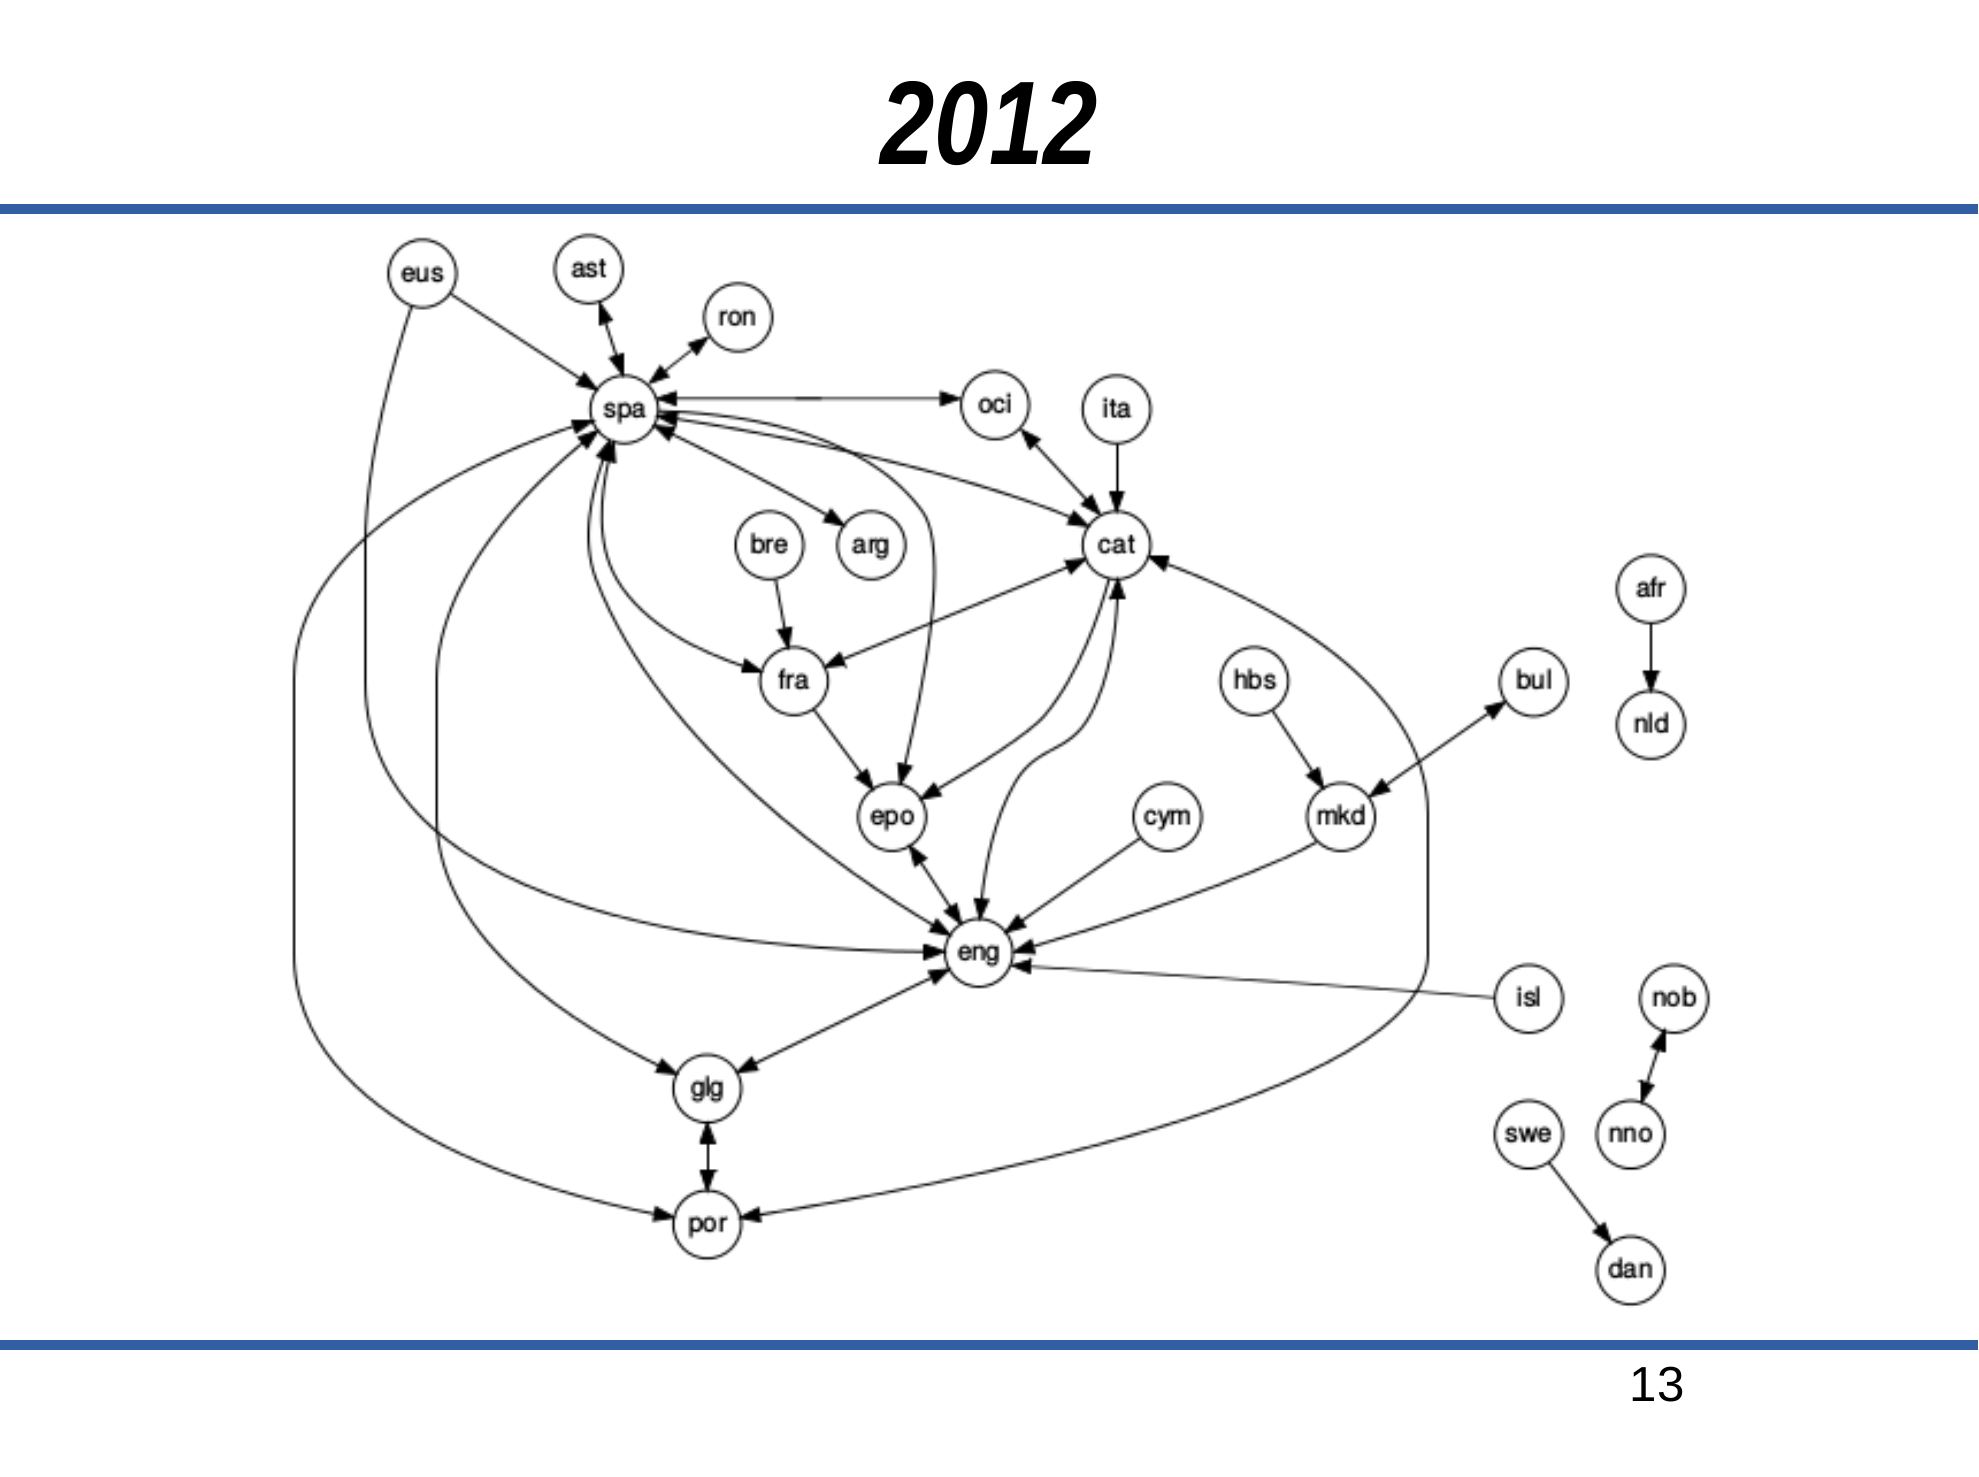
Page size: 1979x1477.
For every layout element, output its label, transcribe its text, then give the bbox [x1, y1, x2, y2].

title 2012 [0, 30, 1979, 203]
picture [266, 218, 1731, 1329]
